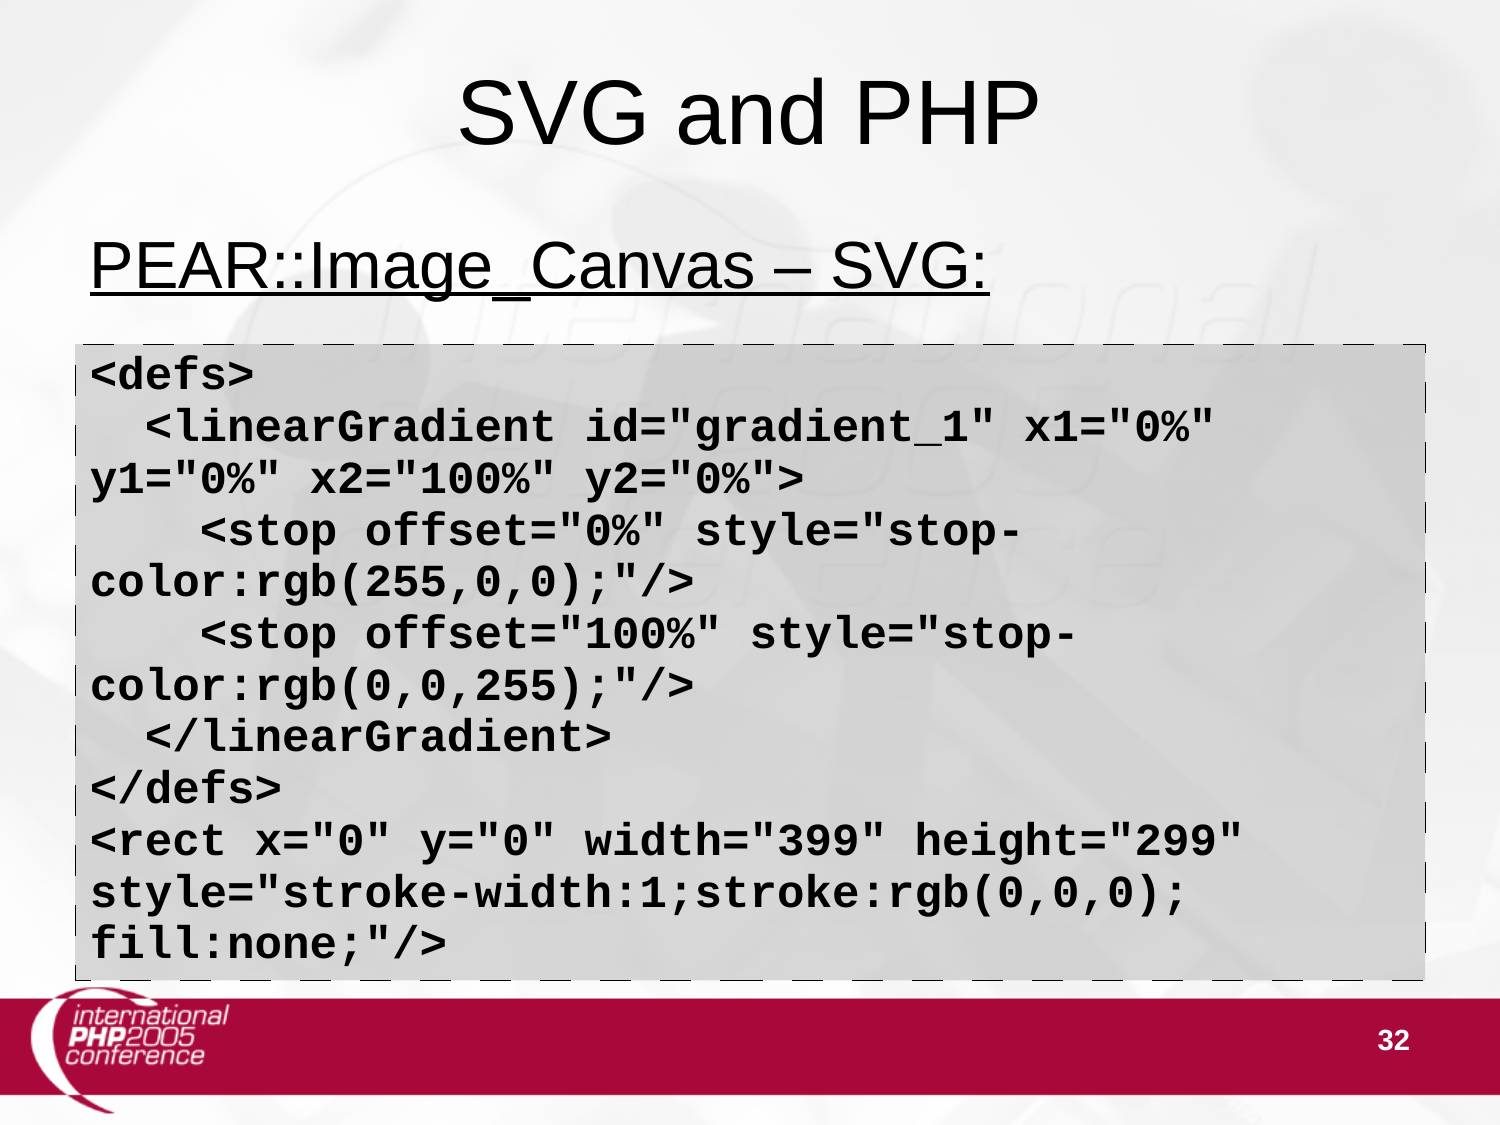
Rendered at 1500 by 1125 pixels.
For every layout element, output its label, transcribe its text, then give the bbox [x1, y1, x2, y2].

list PEAR::Image_Canvas – SVG: [75, 220, 1426, 344]
title SVG and PHP [75, 18, 1426, 207]
picture [0, 0, 1500, 1125]
list <defs> <linearGradient id="gradient_1" x1="0%" y1="0%" x2="100%" y2="0%"> <stop offset="0%" style="stop-color:rgb(255,0,0);"/> <stop offset="100%" style="stop-color:rgb(0,0,255);"/> </linearGradient> </defs> <rect x="0" y="0" width="399" height="299" style="stroke-width:1;stroke:rgb(0,0,0); fill:none;"/> [75, 344, 1426, 981]
